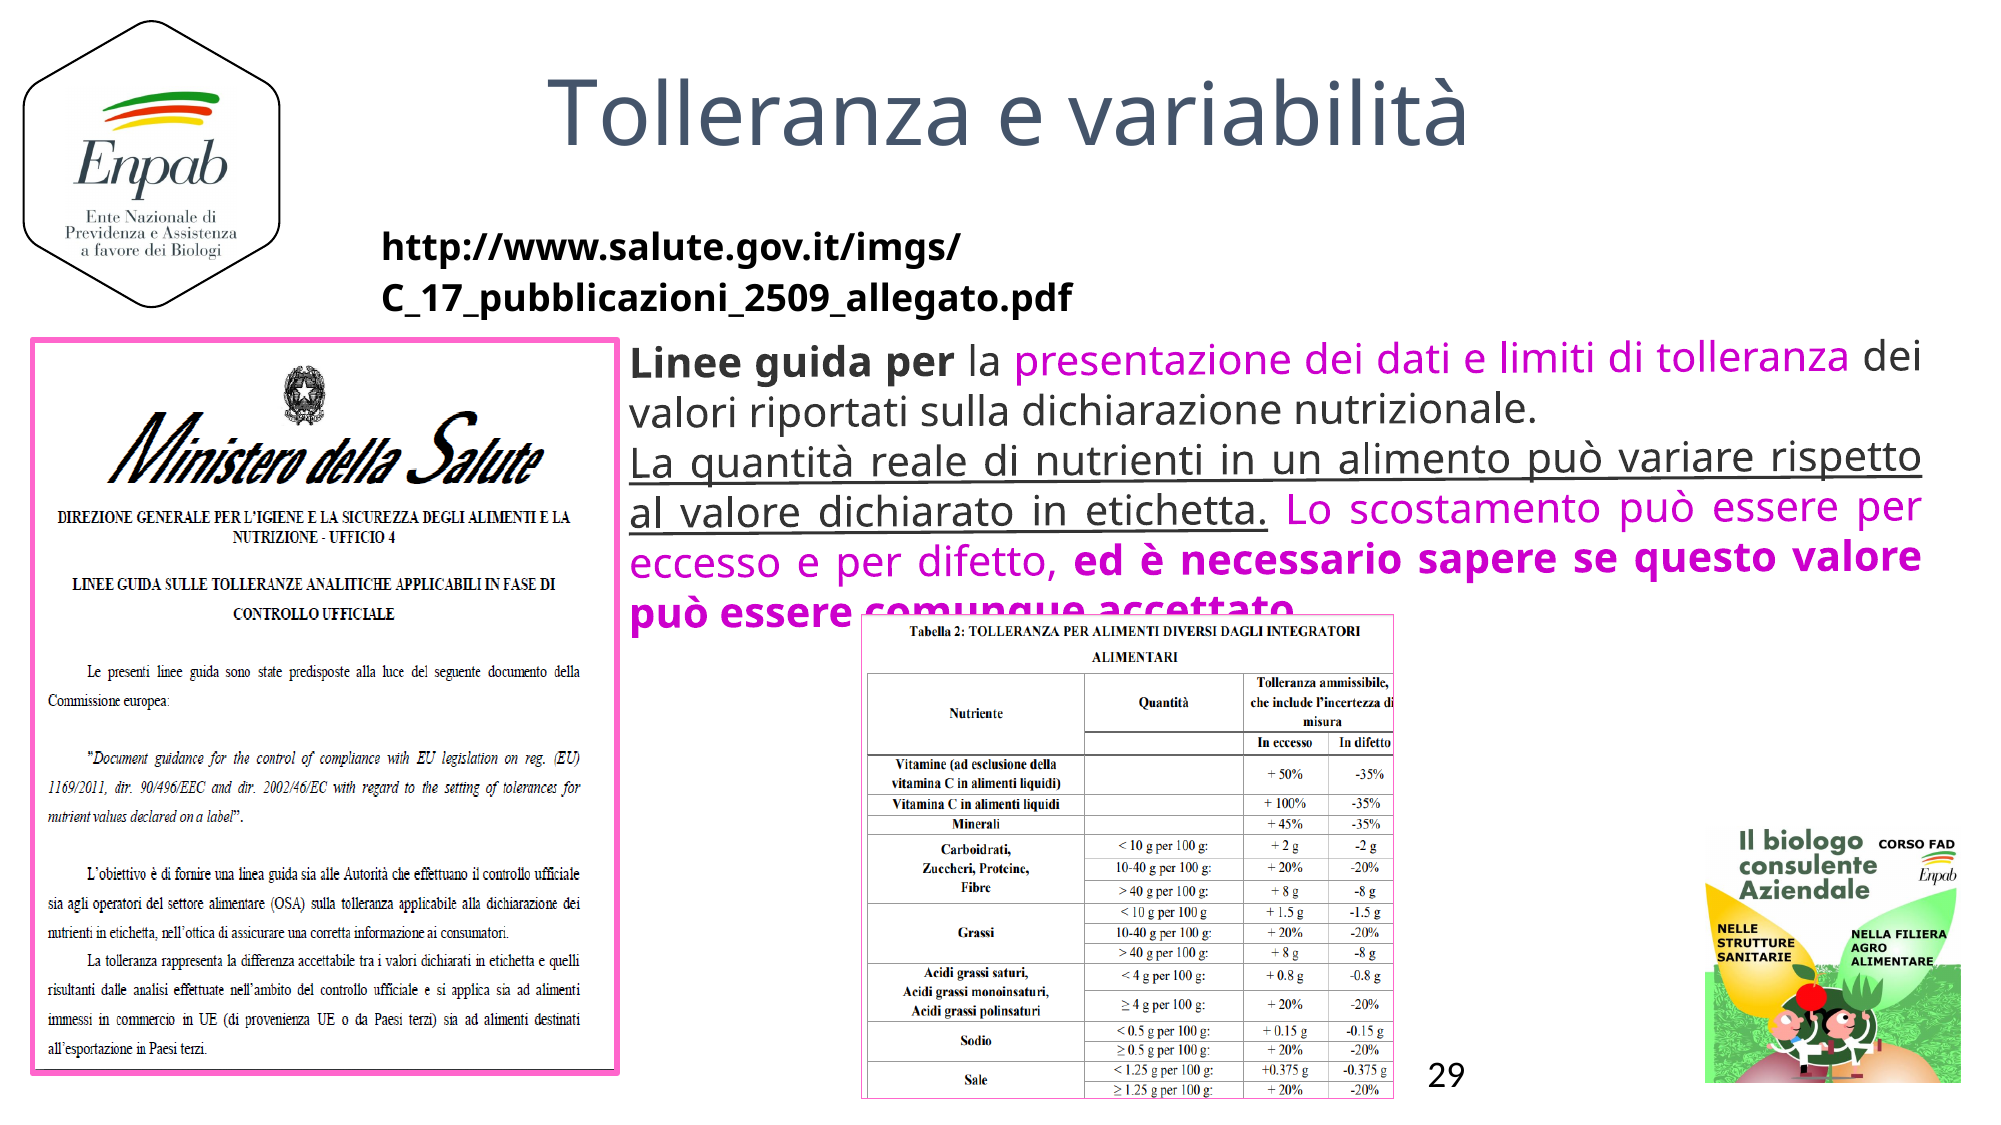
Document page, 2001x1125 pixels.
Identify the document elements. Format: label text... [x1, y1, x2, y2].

text_box Tolleranza e variabilità [317, 59, 1701, 174]
text_box http://www.salute.gov.it/imgs/C_17_pubblicazioni_2509_allegato.pdf [366, 212, 1649, 273]
text_box [23, 21, 280, 308]
text_box Linee guida per la presentazione dei dati e limiti di tolleranza dei valori riportati sulla dichiarazione nutrizionale. La quantità reale di nutrienti in un alimento può variare rispetto al valore dichiarato in etichetta. Lo scostamento può essere per eccesso e per difetto, ed è necessario sapere se questo valore può essere comunque accettato. [614, 321, 1938, 644]
picture [65, 86, 237, 260]
picture [1705, 826, 1961, 1083]
picture [35, 342, 615, 1071]
picture [861, 614, 1394, 1099]
